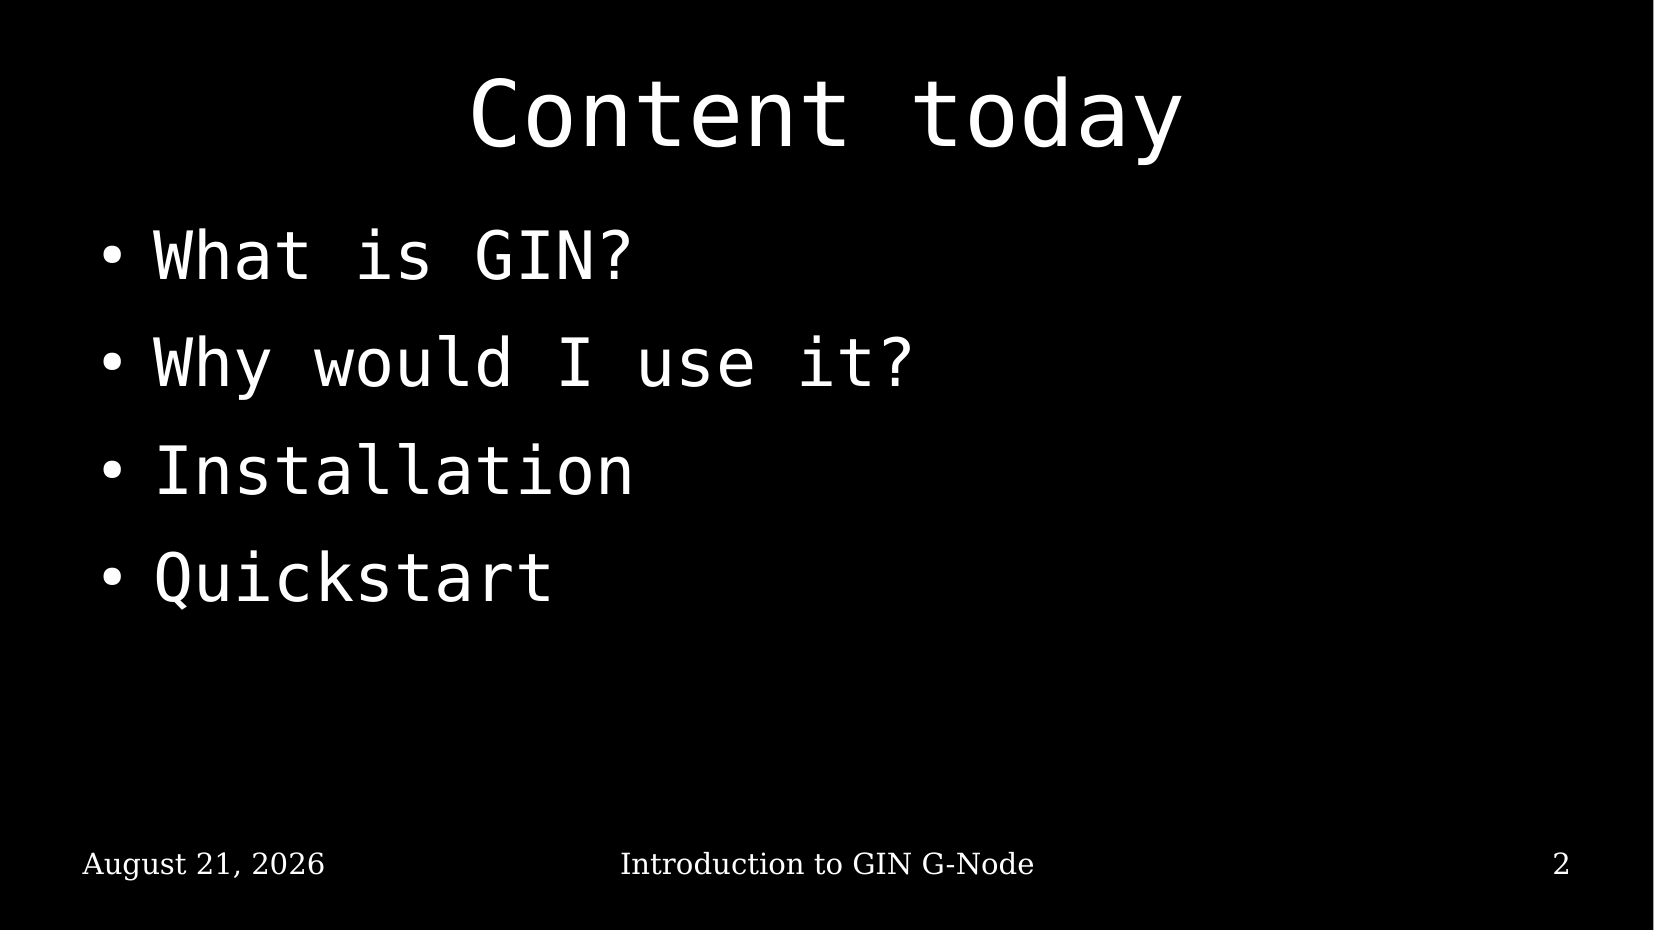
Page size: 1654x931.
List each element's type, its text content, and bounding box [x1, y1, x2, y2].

title Content today [82, 37, 1571, 193]
list What is GIN? Why would I use it? Installation Quickstart [82, 217, 1571, 758]
